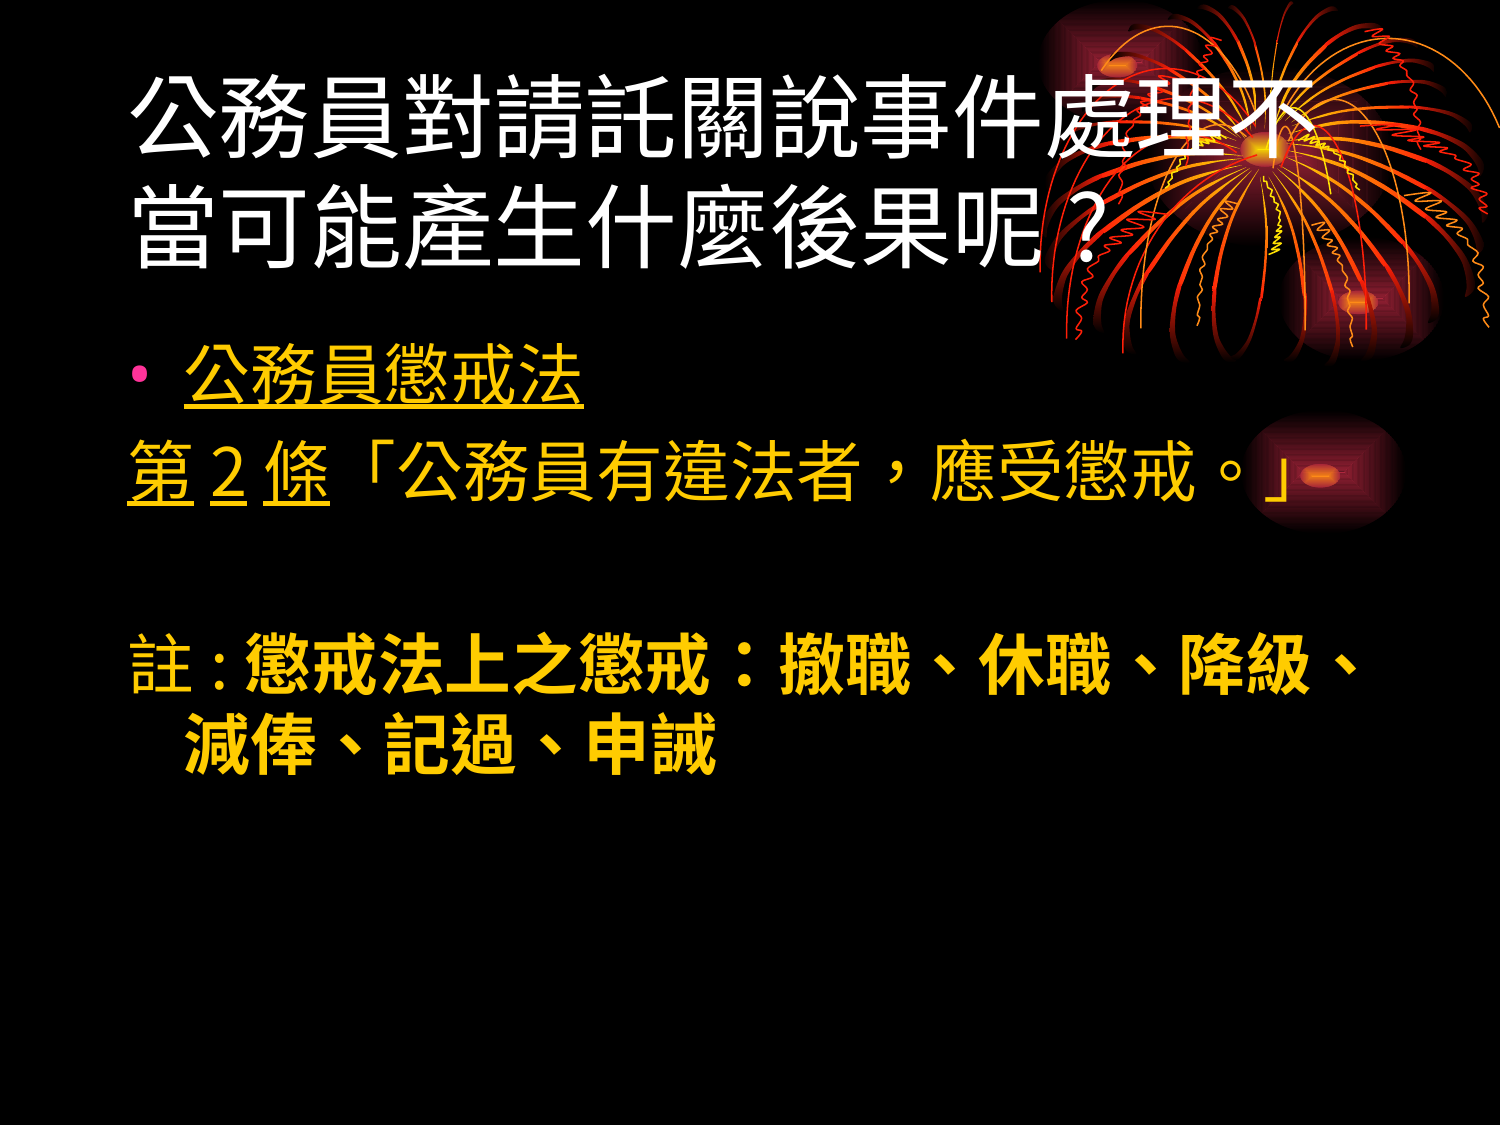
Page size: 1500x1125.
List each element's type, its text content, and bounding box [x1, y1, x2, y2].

title 公務員對請託關說事件處理不當可能產生什麼後果呢? [112, 49, 1388, 290]
list 公務員懲戒法 第2條「公務員有違法者，應受懲戒。」 註:懲戒法上之懲戒：撤職、休職、降級、減俸、記過、申誡 [112, 324, 1388, 1000]
